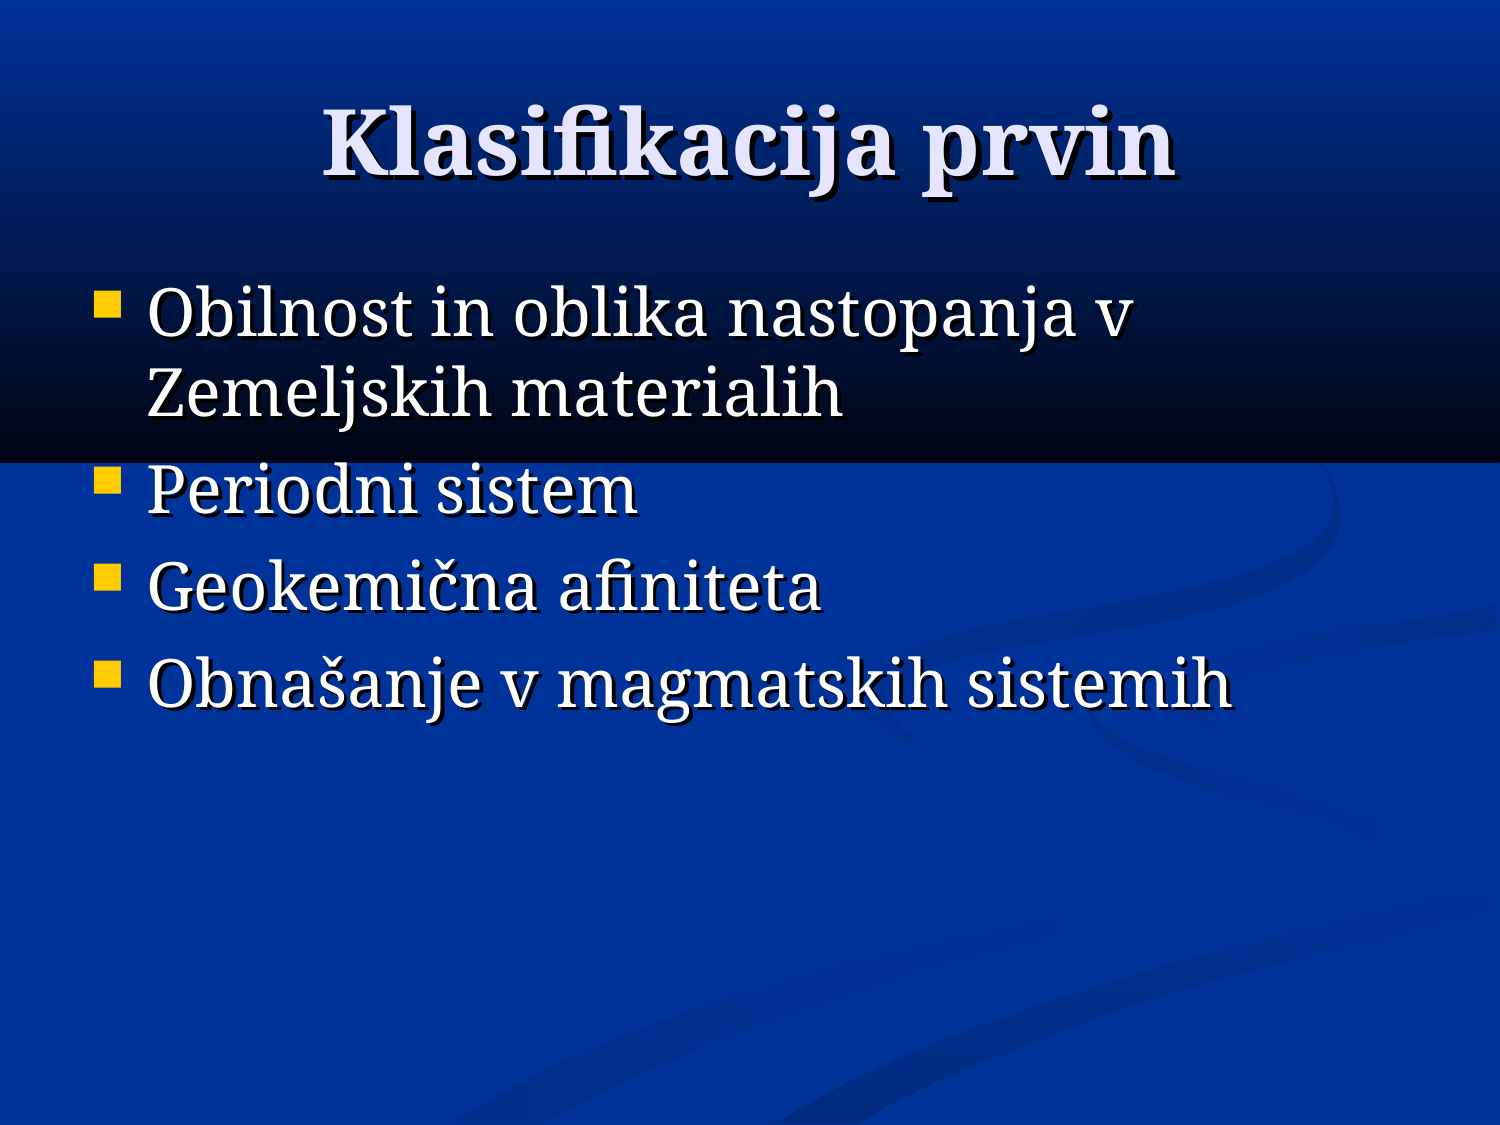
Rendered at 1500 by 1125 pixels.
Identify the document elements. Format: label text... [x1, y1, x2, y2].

list Obilnost in oblika nastopanja v Zemeljskih materialih Periodni sistem Geokemična afiniteta Obnašanje v magmatskih sistemih [75, 262, 1426, 1006]
title Klasifikacija prvin [75, 45, 1426, 233]
